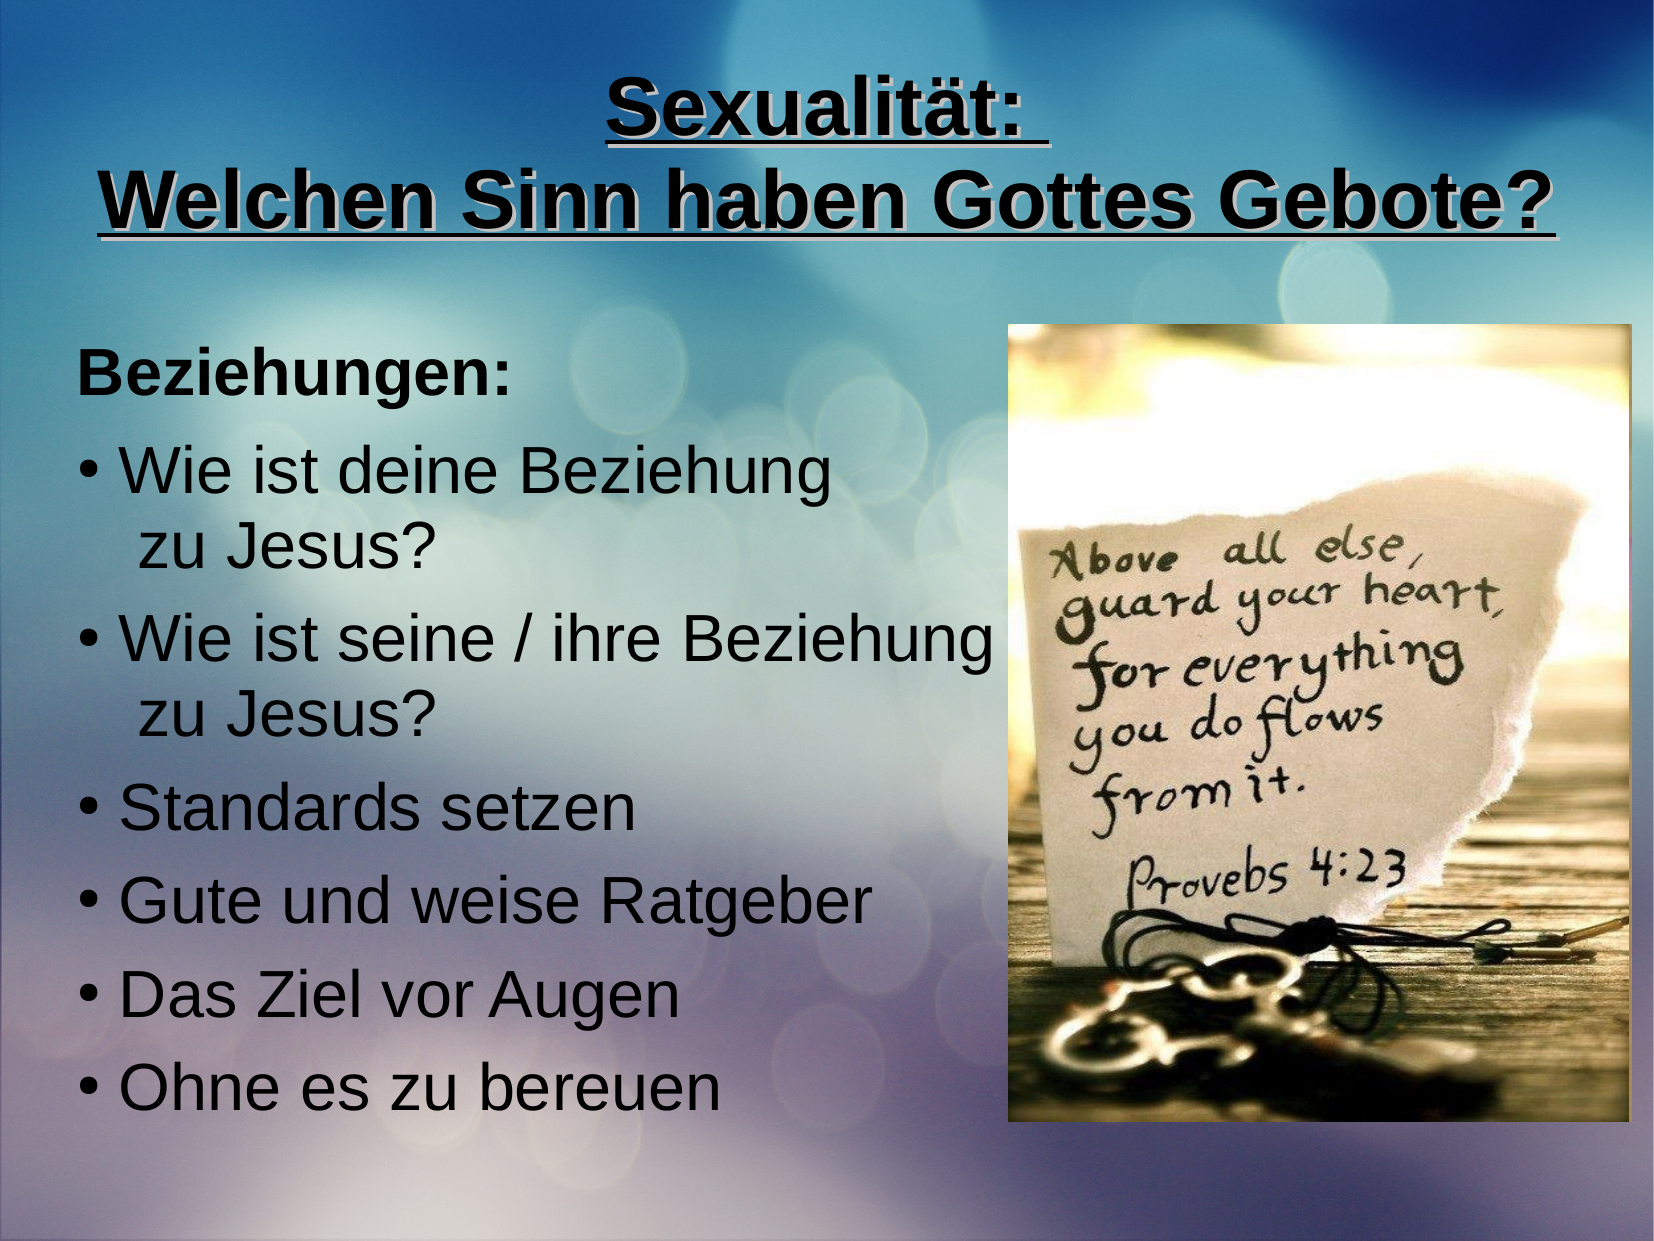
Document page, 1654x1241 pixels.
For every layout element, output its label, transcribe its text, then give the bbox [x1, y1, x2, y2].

subtitle Beziehungen: Wie ist deine Beziehung zu Jesus? Wie ist seine / ihre Beziehung zu Jesus? Standards setzen Gute und weise Ratgeber Das Ziel vor Augen Ohne es zu bereuen [76, 334, 1565, 1126]
picture [0, 0, 1654, 1241]
title Sexualität: Welchen Sinn haben Gottes Gebote? [82, 49, 1571, 257]
